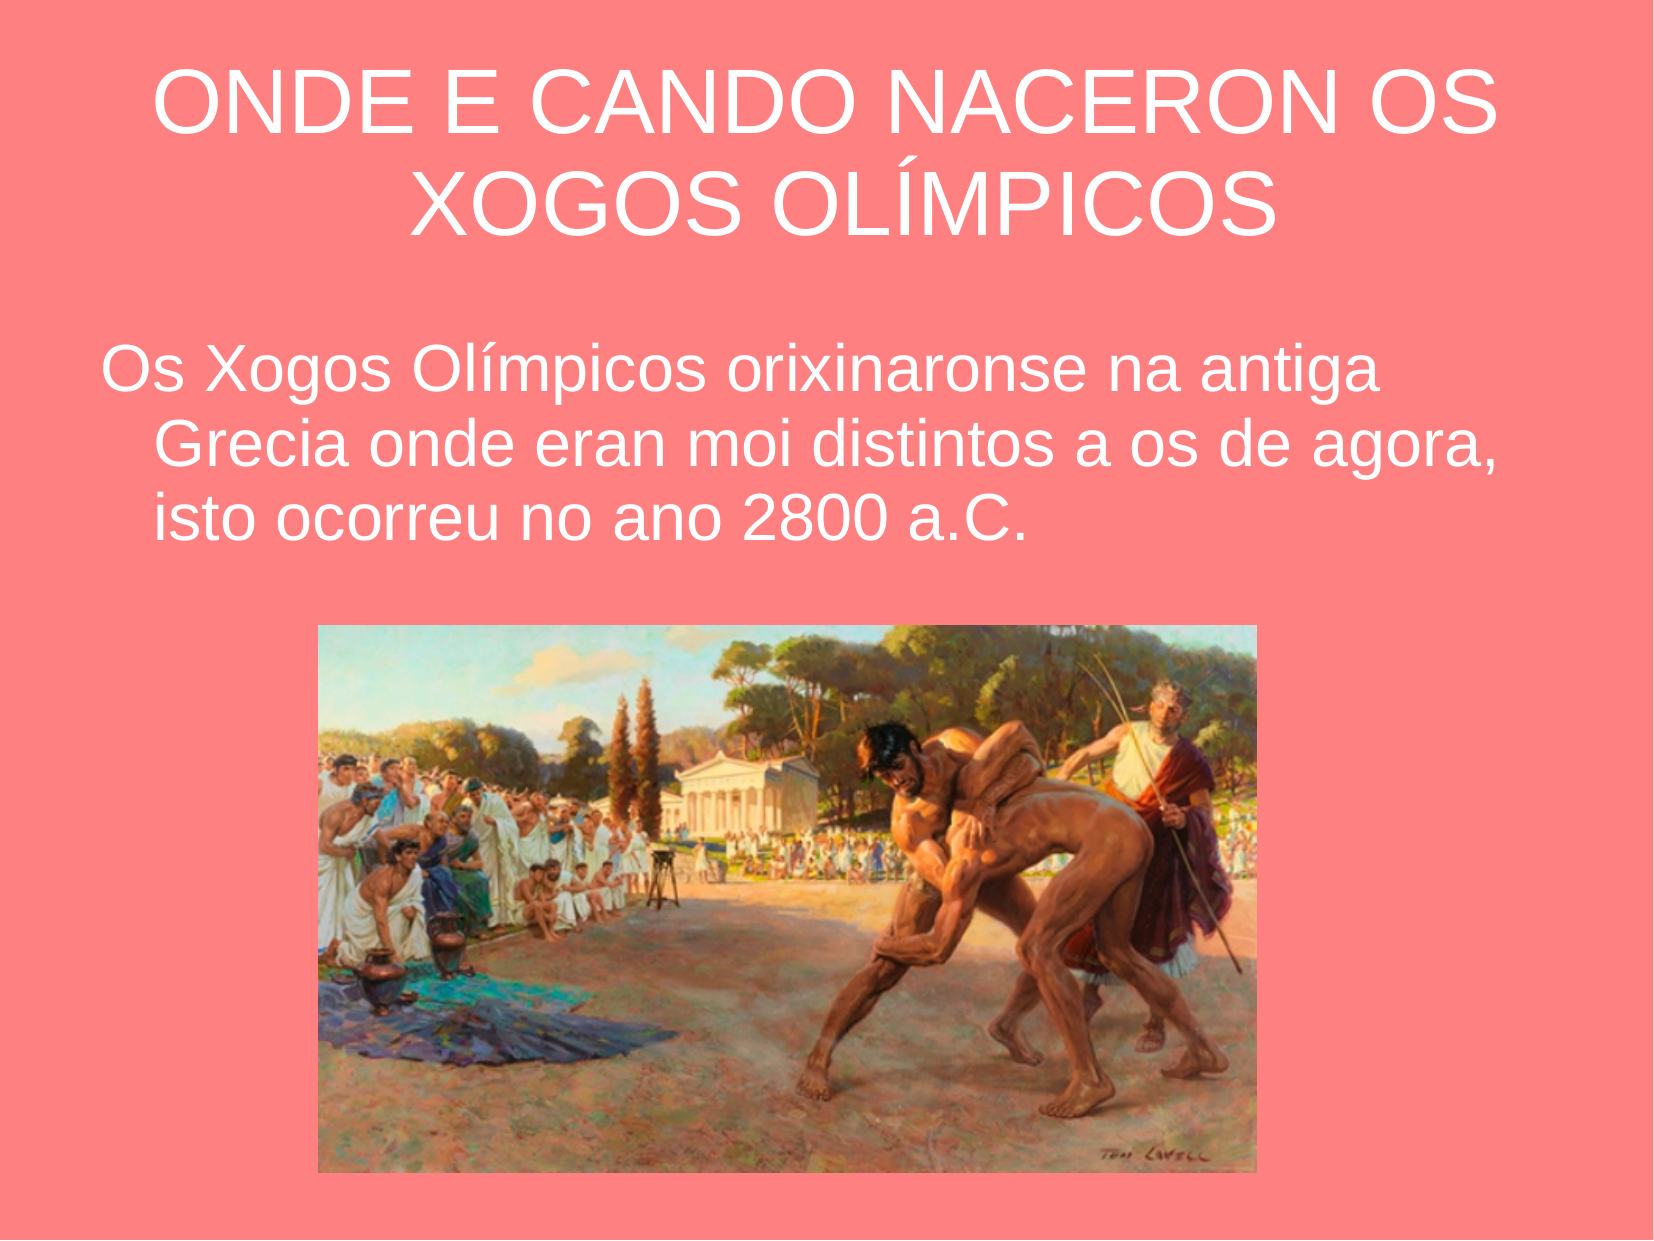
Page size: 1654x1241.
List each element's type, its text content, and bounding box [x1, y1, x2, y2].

picture [318, 625, 1257, 1173]
title ONDE E CANDO NACERON OS XOGOS OLÍMPICOS [82, 49, 1571, 257]
list Os Xogos Olímpicos orixinaronse na antiga Grecia onde eran moi distintos a os de agora, isto ocorreu no ano 2800 a.C. [82, 330, 1571, 591]
